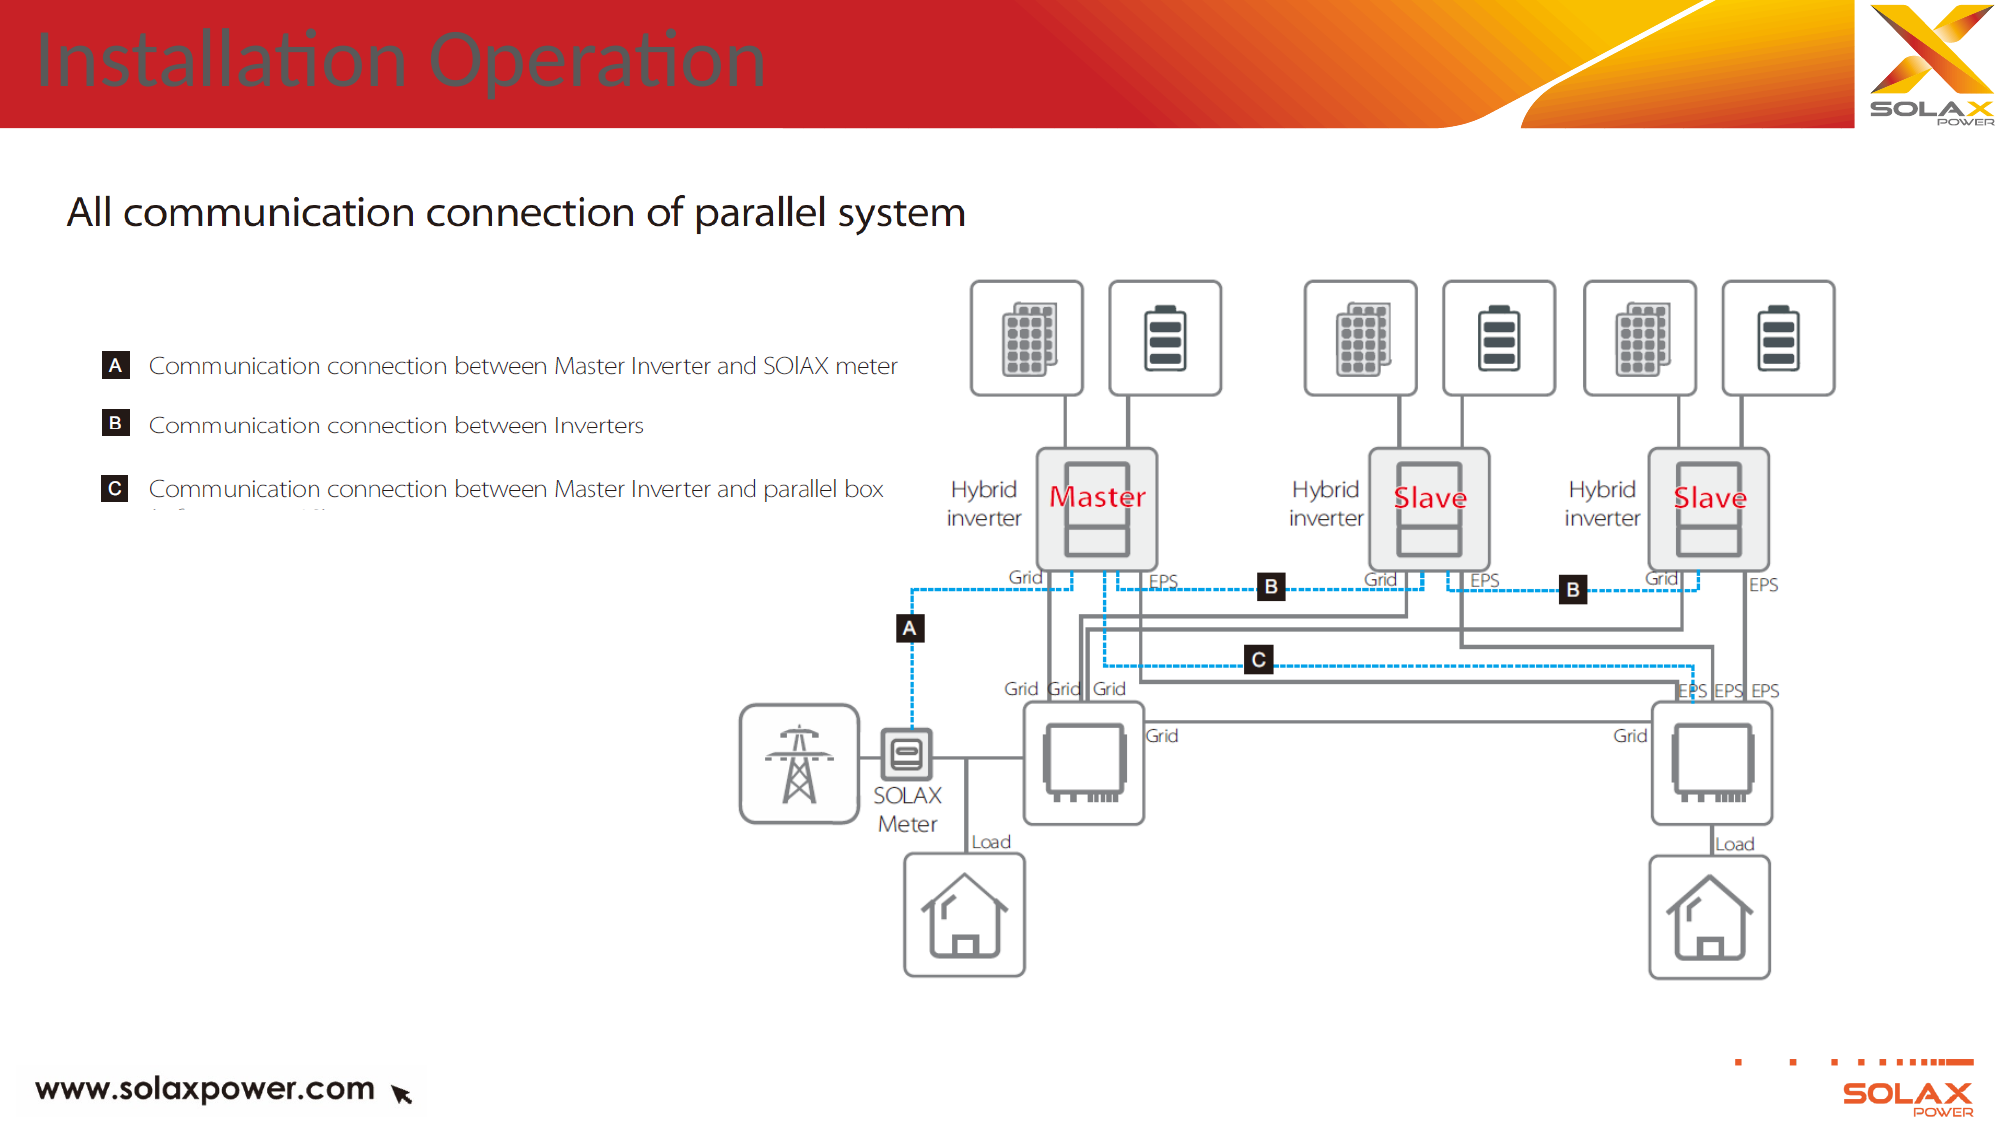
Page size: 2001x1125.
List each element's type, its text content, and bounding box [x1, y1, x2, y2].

picture [1735, 1059, 1974, 1117]
picture [16, 1065, 427, 1117]
picture [61, 185, 971, 241]
picture [0, 0, 1855, 129]
picture [1870, 4, 1996, 126]
text_box Installation Operation [20, 7, 1029, 121]
picture [95, 260, 1886, 987]
